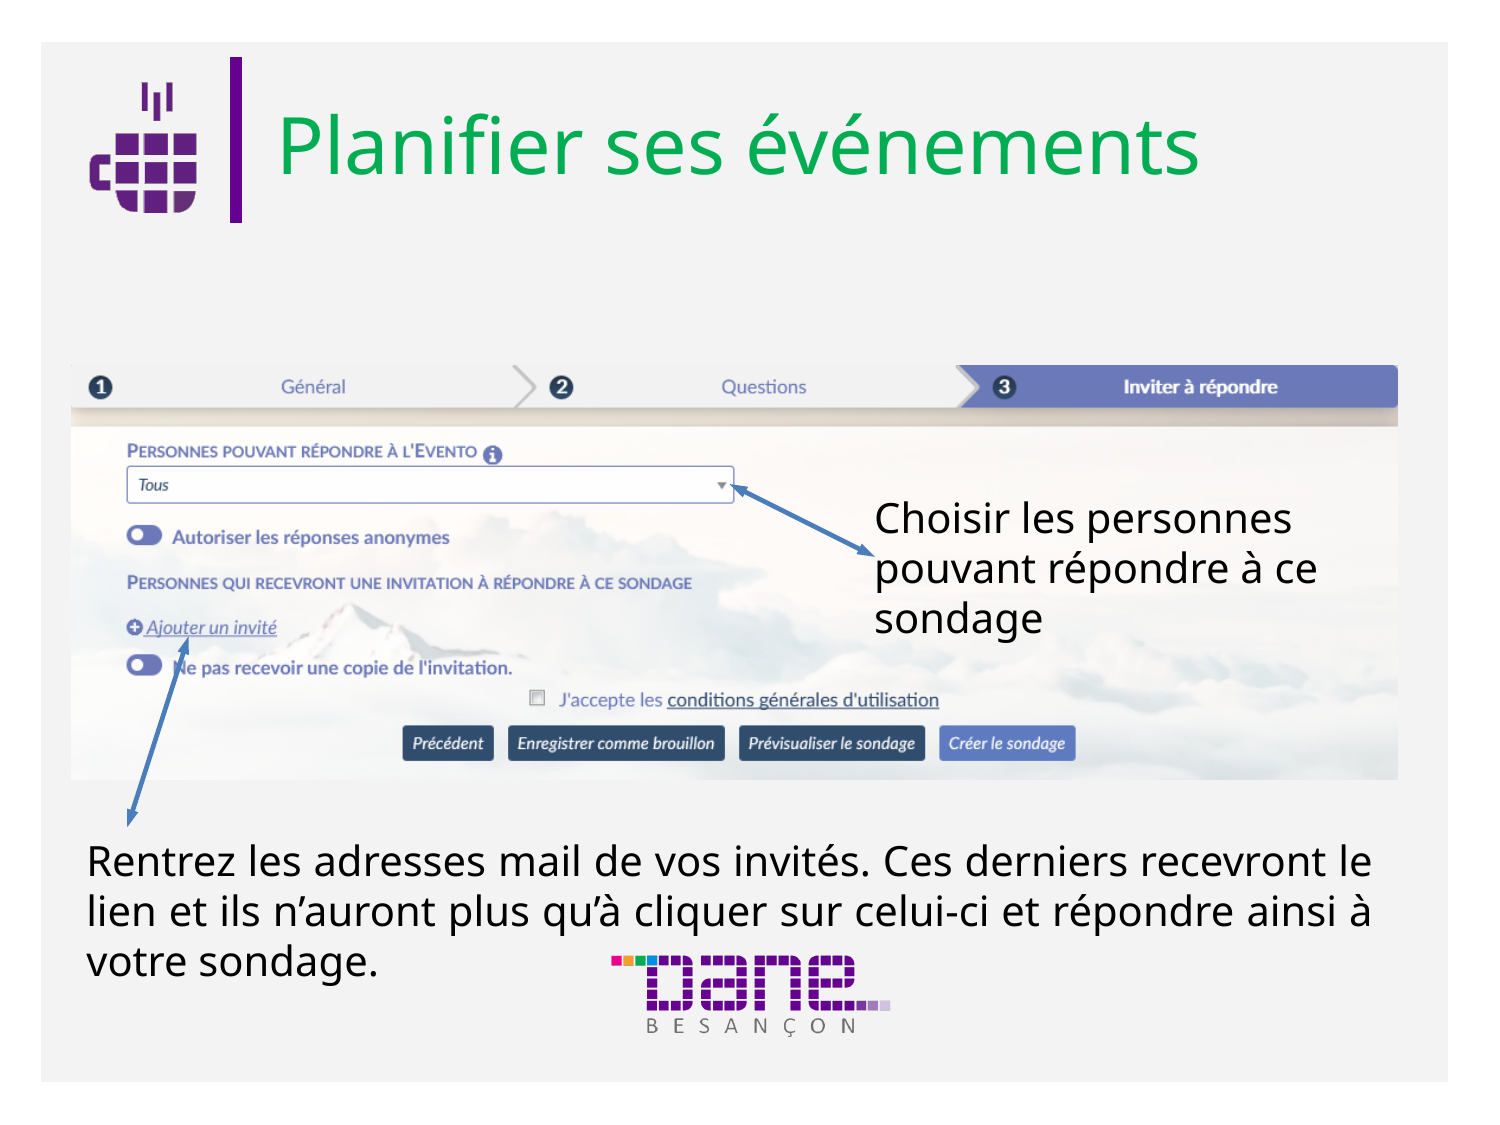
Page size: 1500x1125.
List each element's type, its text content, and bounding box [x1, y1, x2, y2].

picture [71, 73, 209, 222]
picture [951, 613, 963, 630]
text_box [230, 57, 242, 223]
text_box Rentrez les adresses mail de vos invités. Ces derniers recevront le lien et ils n’auront plus qu’à cliquer sur celui-ci et répondre ainsi à votre sondage. [71, 827, 1430, 994]
picture [71, 365, 1398, 780]
text_box Planifier ses événements [262, 88, 1224, 193]
picture [607, 994, 893, 1039]
text_box Choisir les personnes pouvant répondre à ce sondage [859, 484, 1466, 601]
